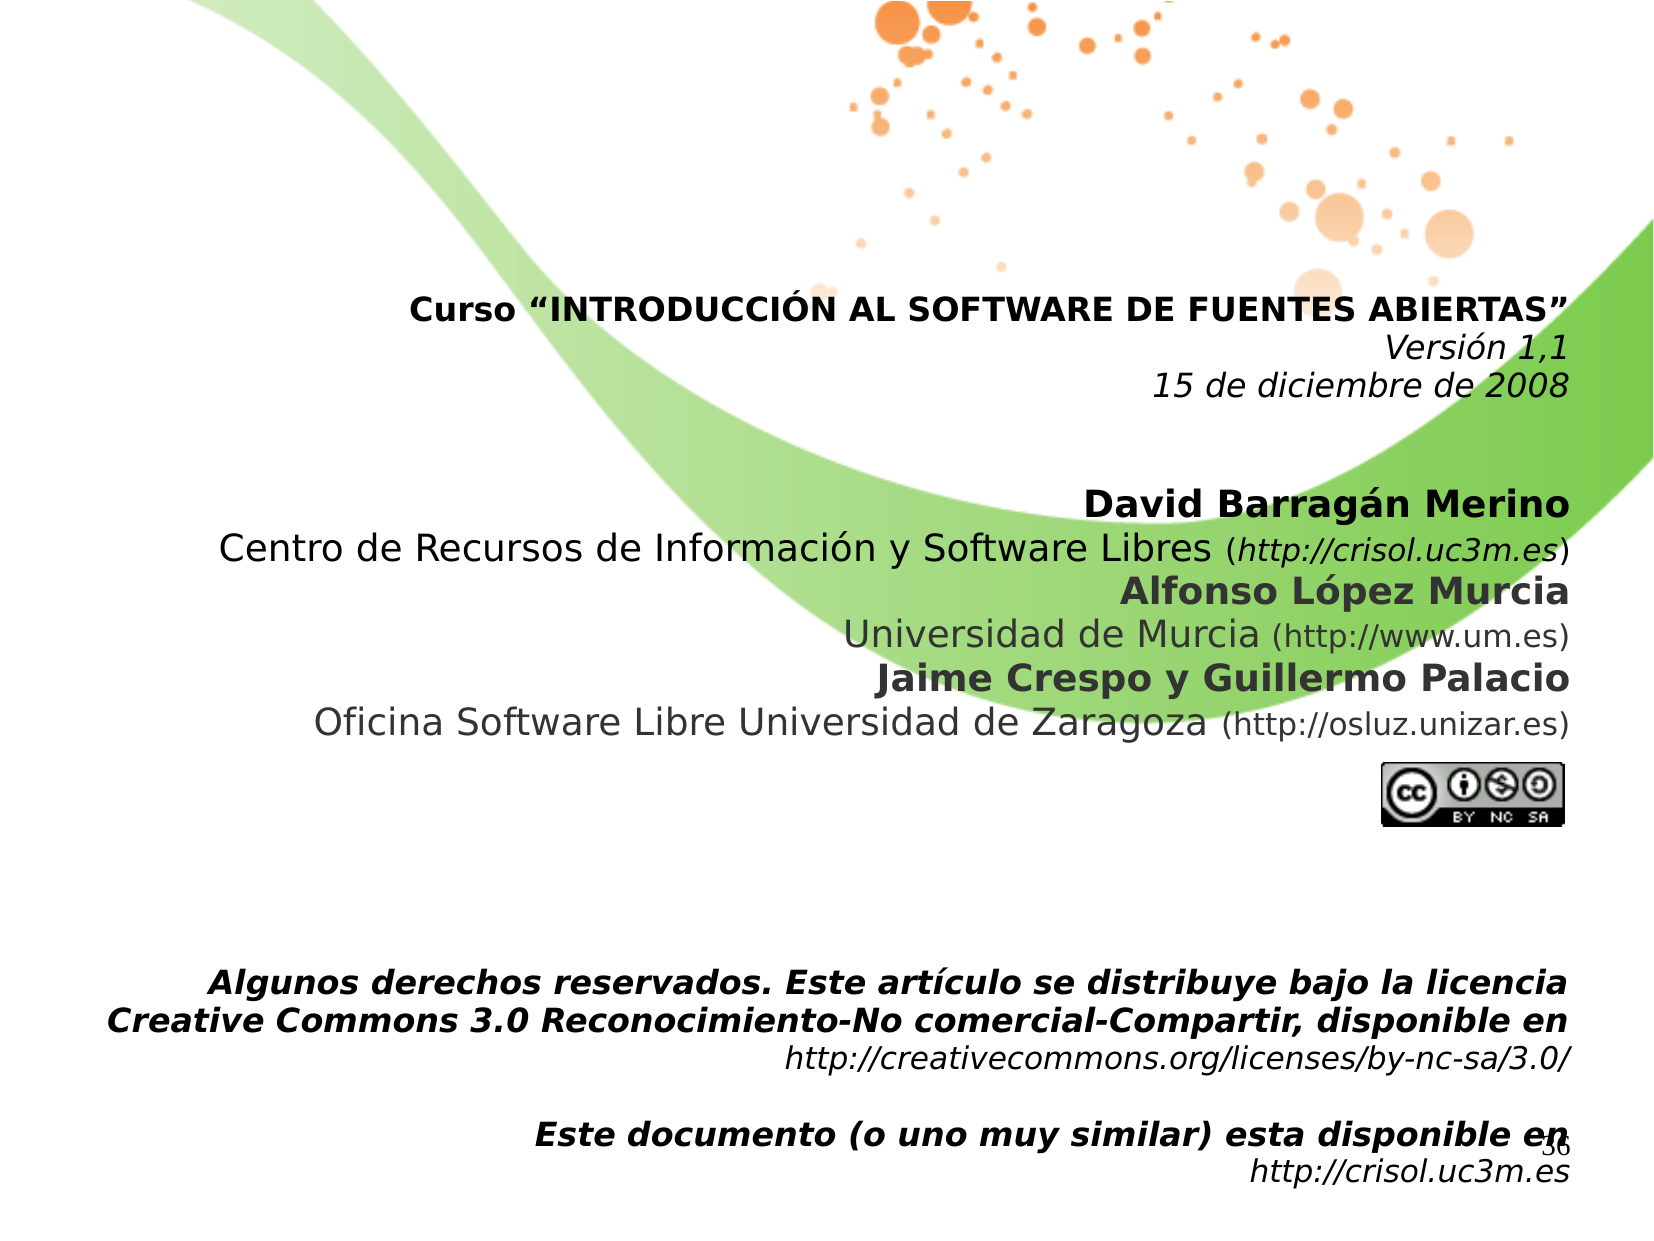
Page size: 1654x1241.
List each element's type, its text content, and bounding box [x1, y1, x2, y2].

picture [184, 0, 1654, 754]
list Curso “INTRODUCCIÓN AL SOFTWARE DE FUENTES ABIERTAS” Versión 1,1 15 de diciembre de 2008 David Barragán Merino Centro de Recursos de Información y Software Libres (http://crisol.uc3m.es) Alfonso López Murcia Universidad de Murcia (http://www.um.es) Jaime Crespo y Guillermo Palacio Oficina Software Libre Universidad de Zaragoza (http://osluz.unizar.es) Algunos derechos reservados. Este artículo se distribuye bajo la licencia Creative Commons 3.0 Reconocimiento-No comercial-Compartir, disponible en http://creativecommons.org/licenses/by-nc-sa/3.0/ Este documento (o uno muy similar) esta disponible en http://crisol.uc3m.es [82, 290, 1571, 1241]
picture [1381, 762, 1565, 827]
